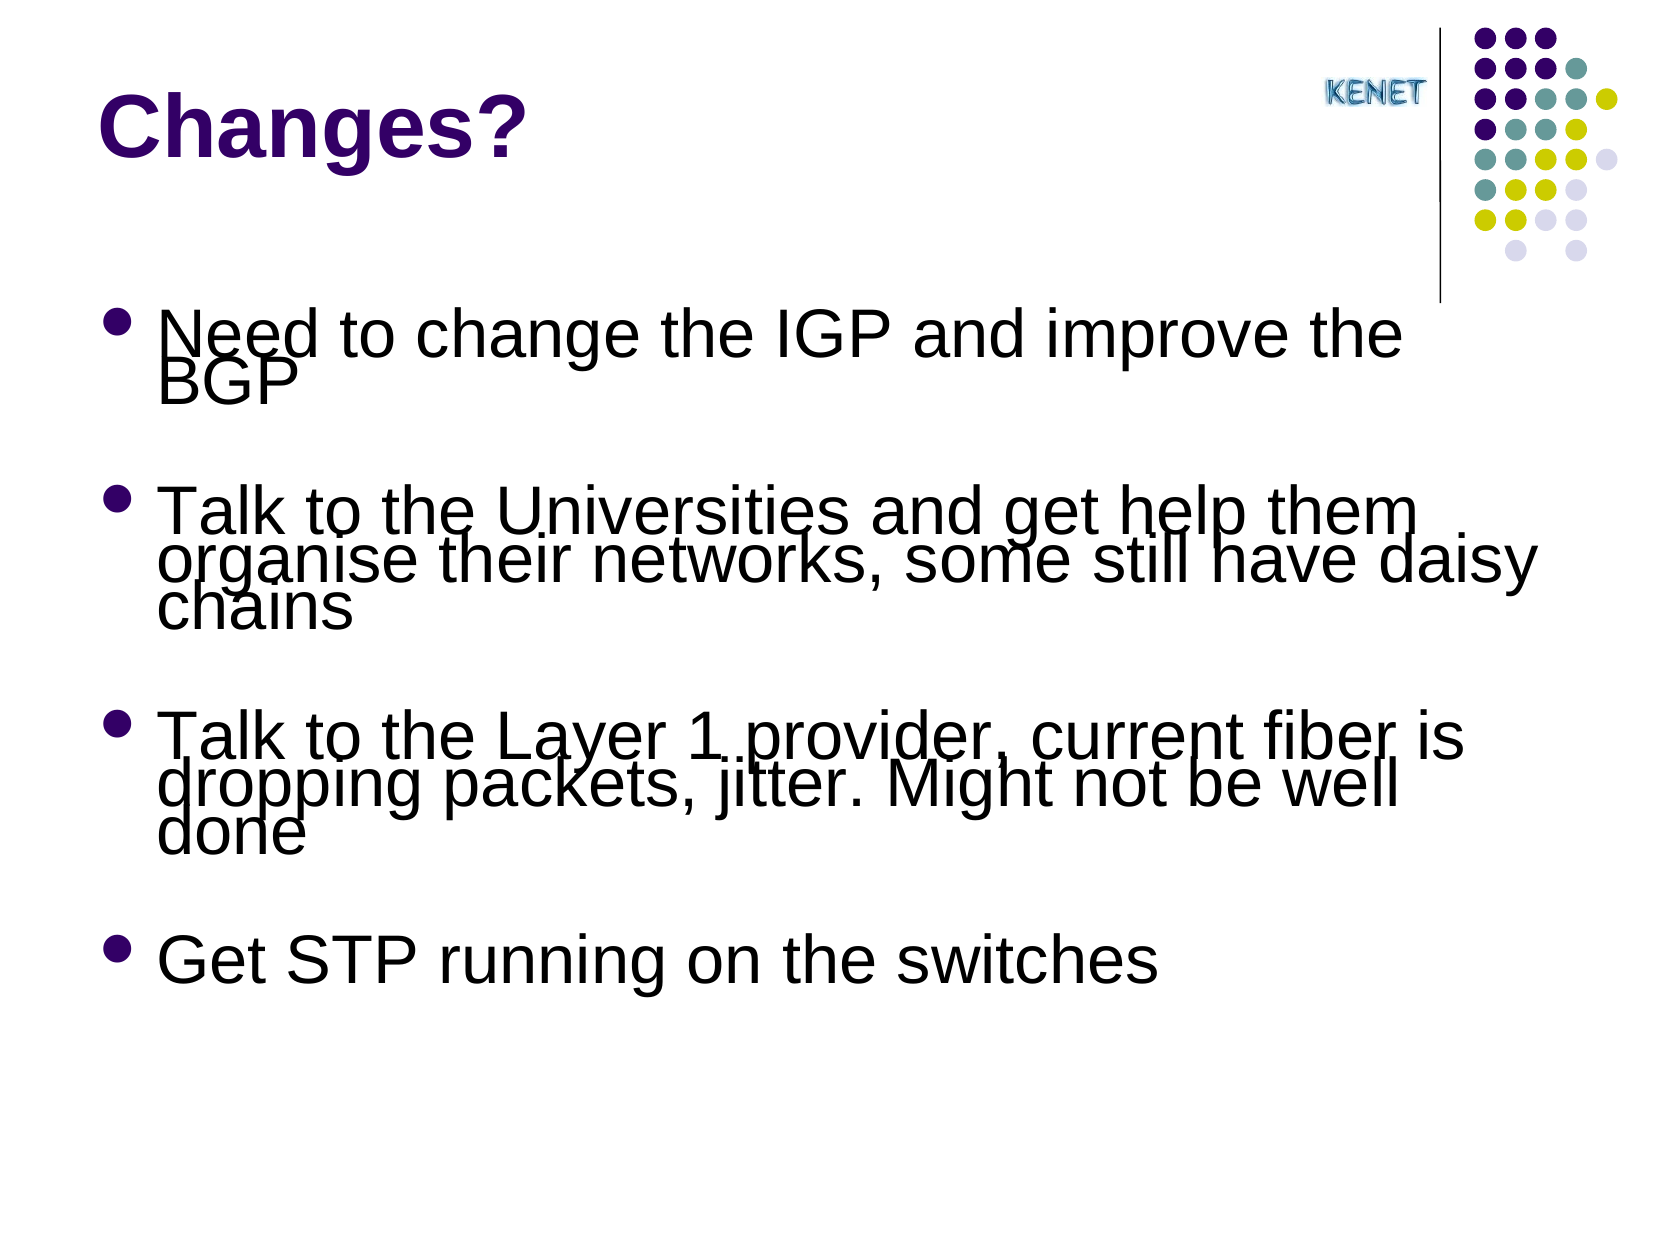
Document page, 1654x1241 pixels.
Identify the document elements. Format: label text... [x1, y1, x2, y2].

list Need to change the IGP and improve the BGP Talk to the Universities and get help them organise their networks, some still have daisy chains Talk to the Layer 1 provider, current fiber is dropping packets, jitter. Might not be well done Get STP running on the switches [82, 310, 1567, 1109]
title Changes? [82, 14, 1443, 263]
